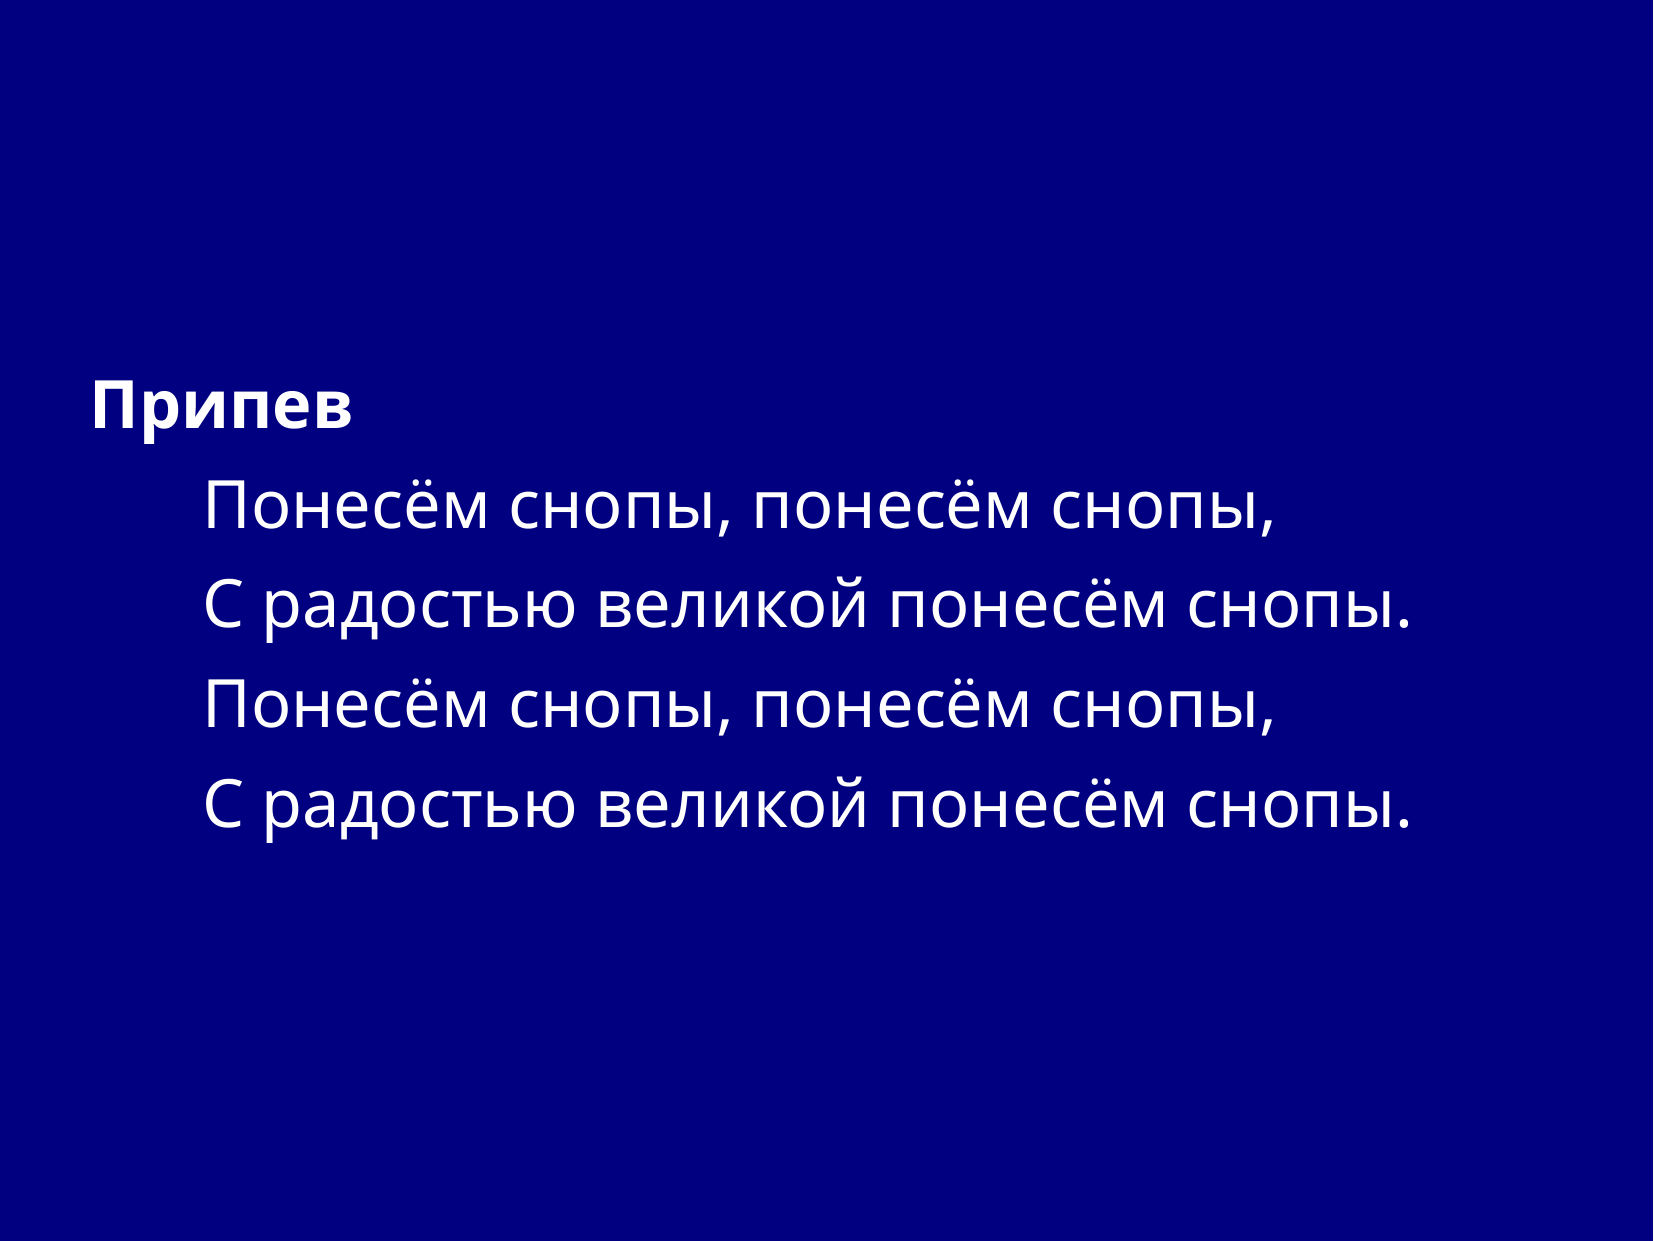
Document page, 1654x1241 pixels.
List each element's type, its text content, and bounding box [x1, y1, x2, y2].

text_box Припев Понесём снопы, понесём снопы, С радостью великой понесём снопы. Понесём снопы, понесём снопы, С радостью великой понесём снопы. [75, 150, 1576, 1163]
